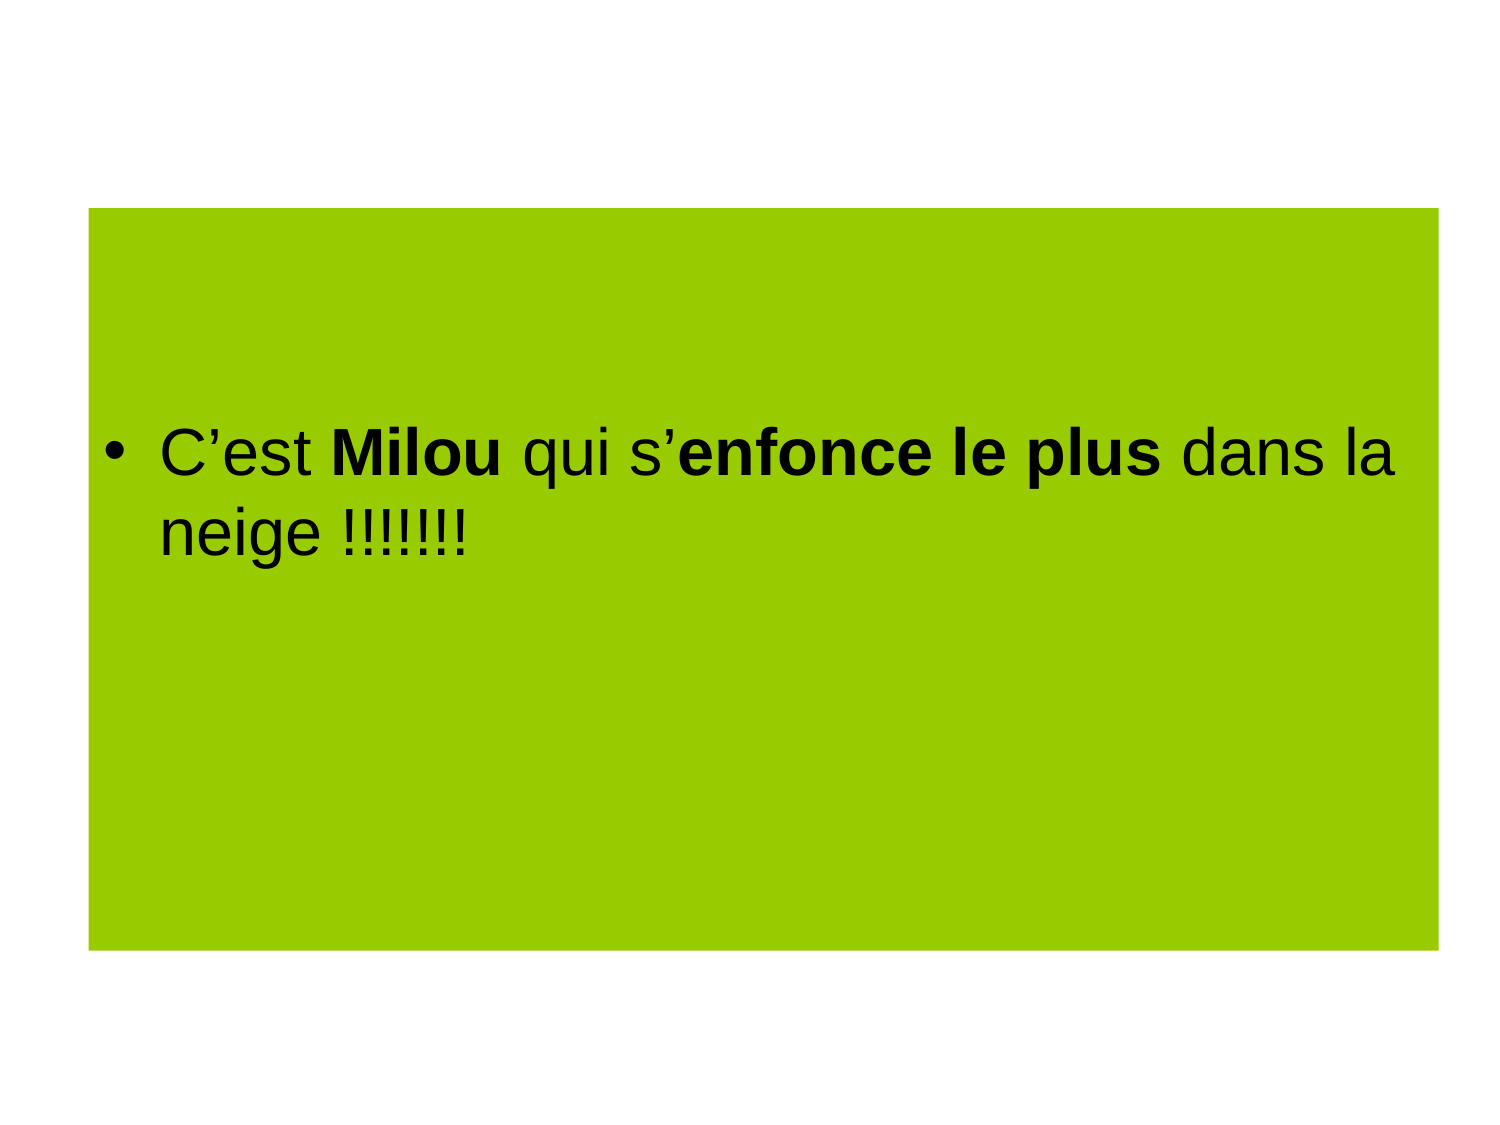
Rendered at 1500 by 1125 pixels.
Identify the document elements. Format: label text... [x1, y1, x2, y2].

list C’est Milou qui s’enfonce le plus dans la neige !!!!!!! [88, 208, 1439, 951]
